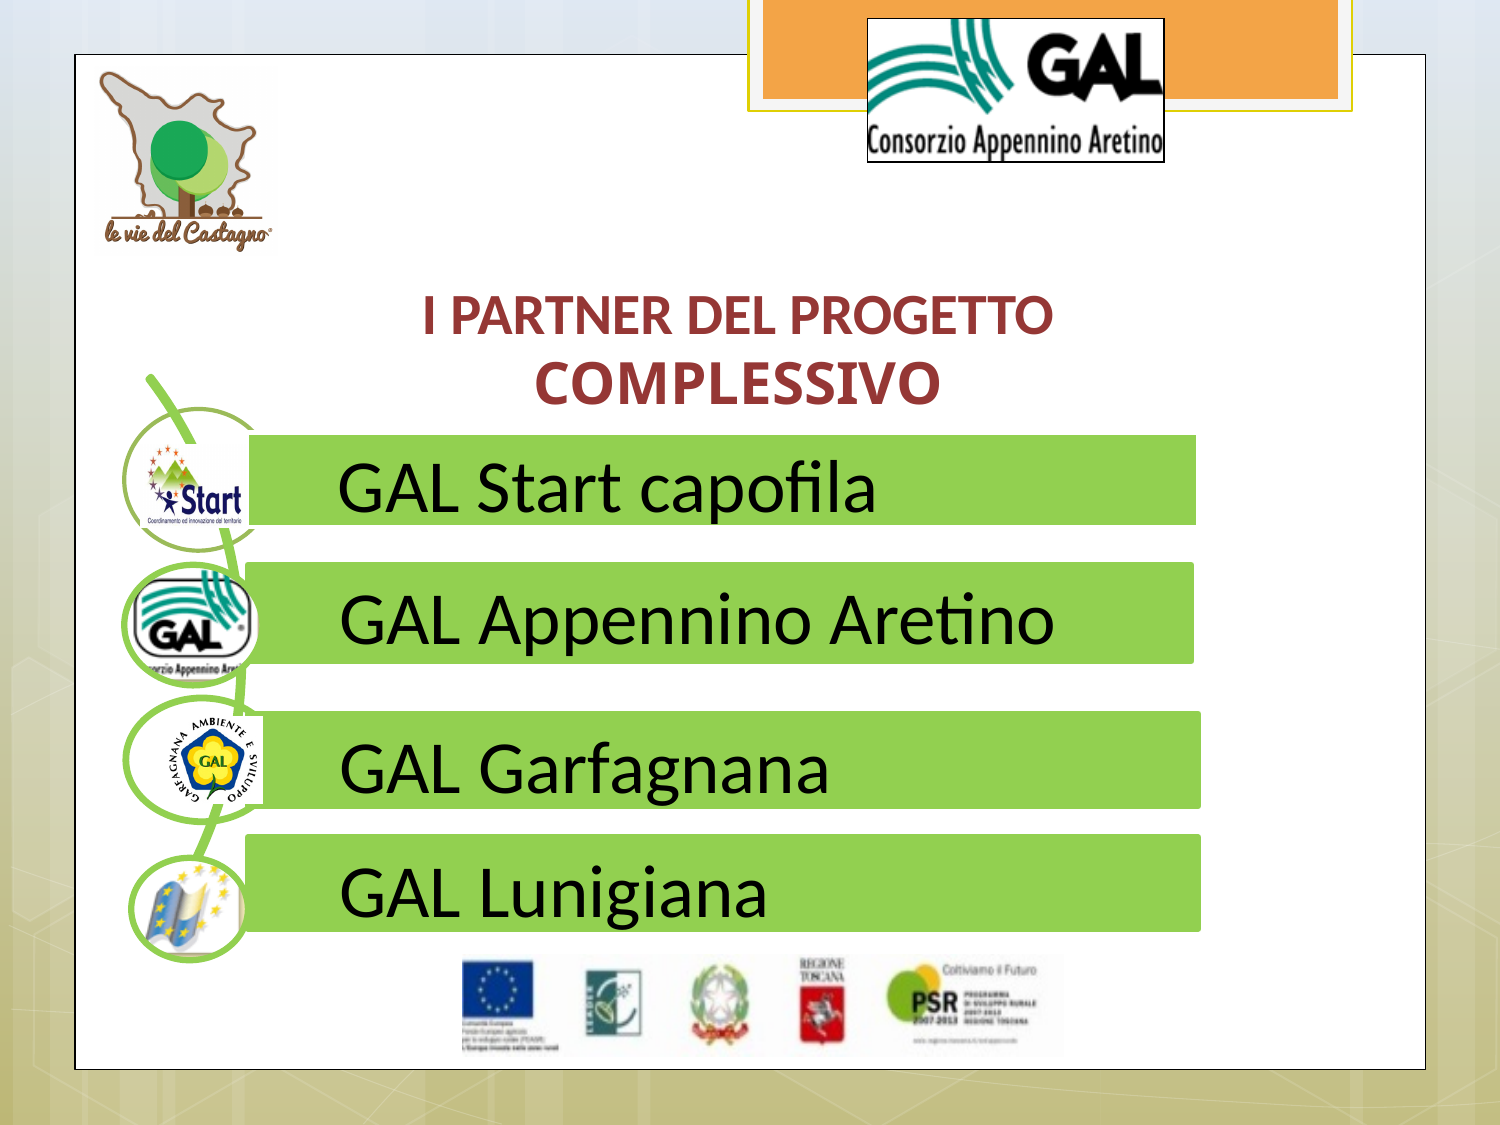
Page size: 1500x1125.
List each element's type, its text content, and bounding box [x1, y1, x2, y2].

text_box [143, 528, 223, 551]
text_box [219, 804, 253, 821]
text_box [124, 564, 263, 686]
text_box GAL Garfagnana [247, 713, 1199, 806]
picture [94, 66, 278, 256]
text_box [243, 708, 252, 716]
text_box GAL Start capofila [246, 432, 1199, 528]
text_box [179, 408, 254, 444]
text_box I PARTNER DEL PROGETTO COMPLESSIVO [206, 268, 1270, 355]
text_box [131, 857, 248, 961]
picture [462, 954, 1064, 1057]
text_box [230, 528, 253, 543]
picture [868, 19, 1164, 162]
picture [140, 444, 247, 528]
text_box [124, 415, 185, 524]
text_box GAL Lunigiana [247, 837, 1199, 929]
picture [164, 716, 263, 804]
text_box GAL Appennino Aretino [247, 564, 1192, 662]
text_box [125, 697, 234, 822]
